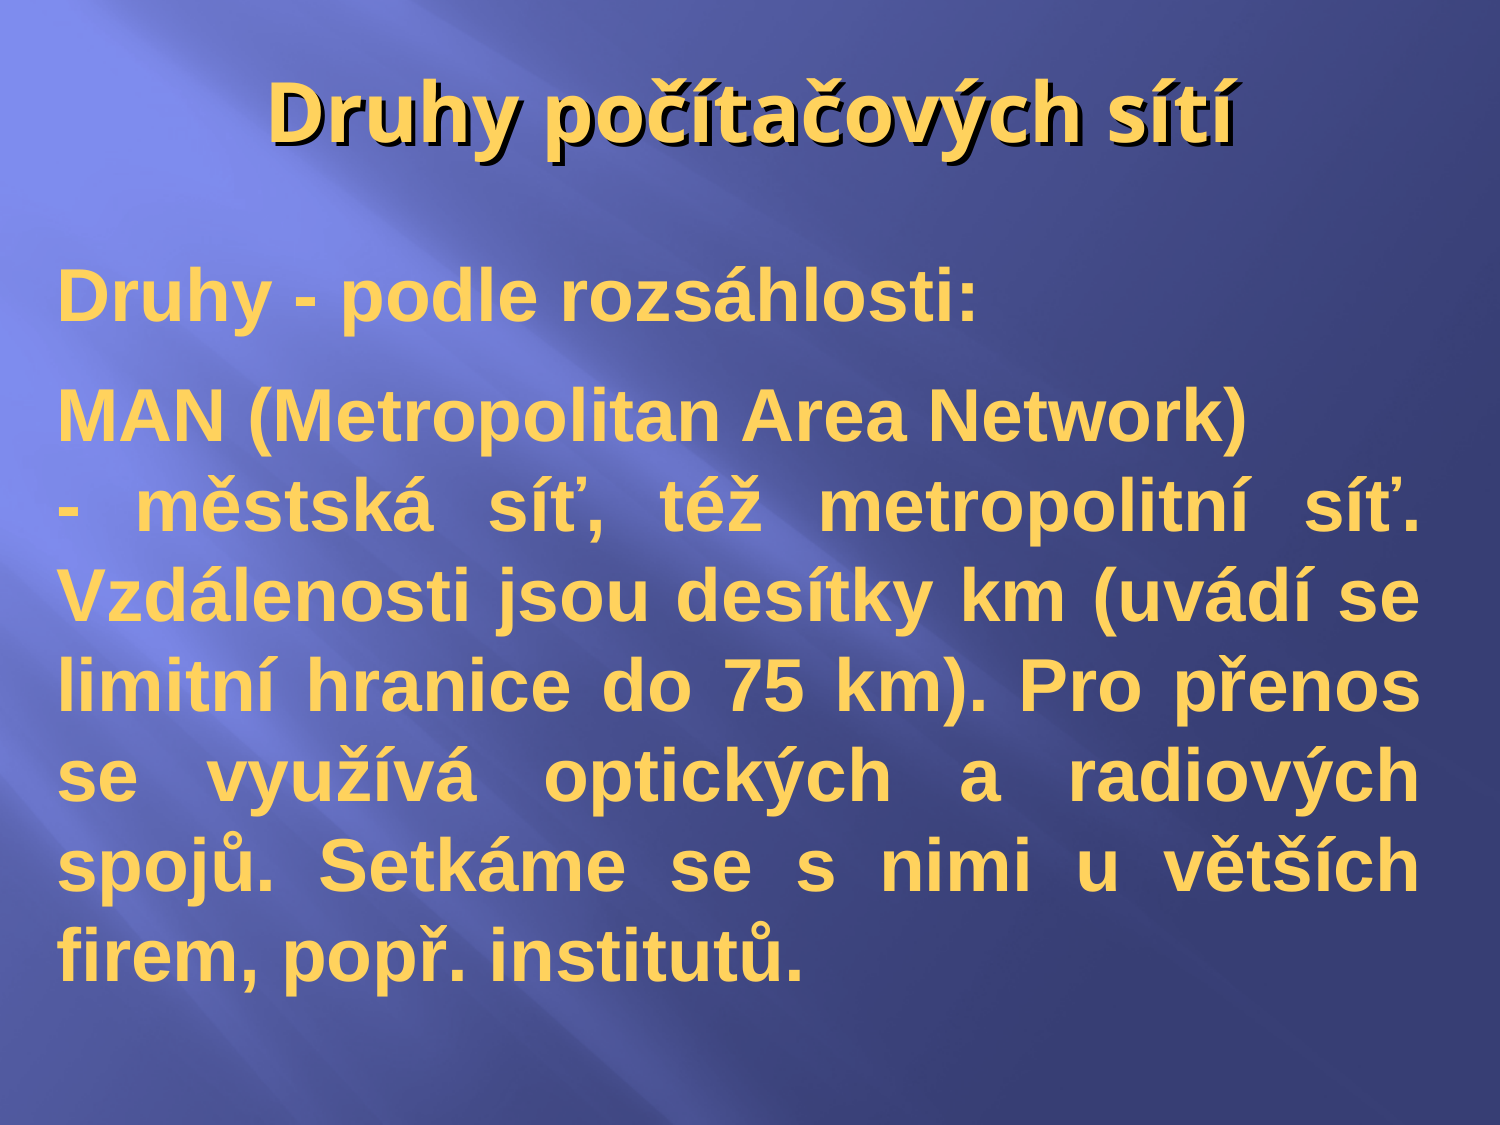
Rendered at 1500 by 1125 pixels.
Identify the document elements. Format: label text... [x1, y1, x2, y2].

text_box Druhy - podle rozsáhlosti: MAN (Metropolitan Area Network) - městská síť, též metropolitní síť. Vzdálenosti jsou desítky km (uvádí se limitní hranice do 75 km). Pro přenos se využívá optických a radiových spojů. Setkáme se s nimi u větších firem, popř. institutů. [41, 172, 1459, 1071]
title Druhy počítačových sítí [64, 45, 1436, 172]
